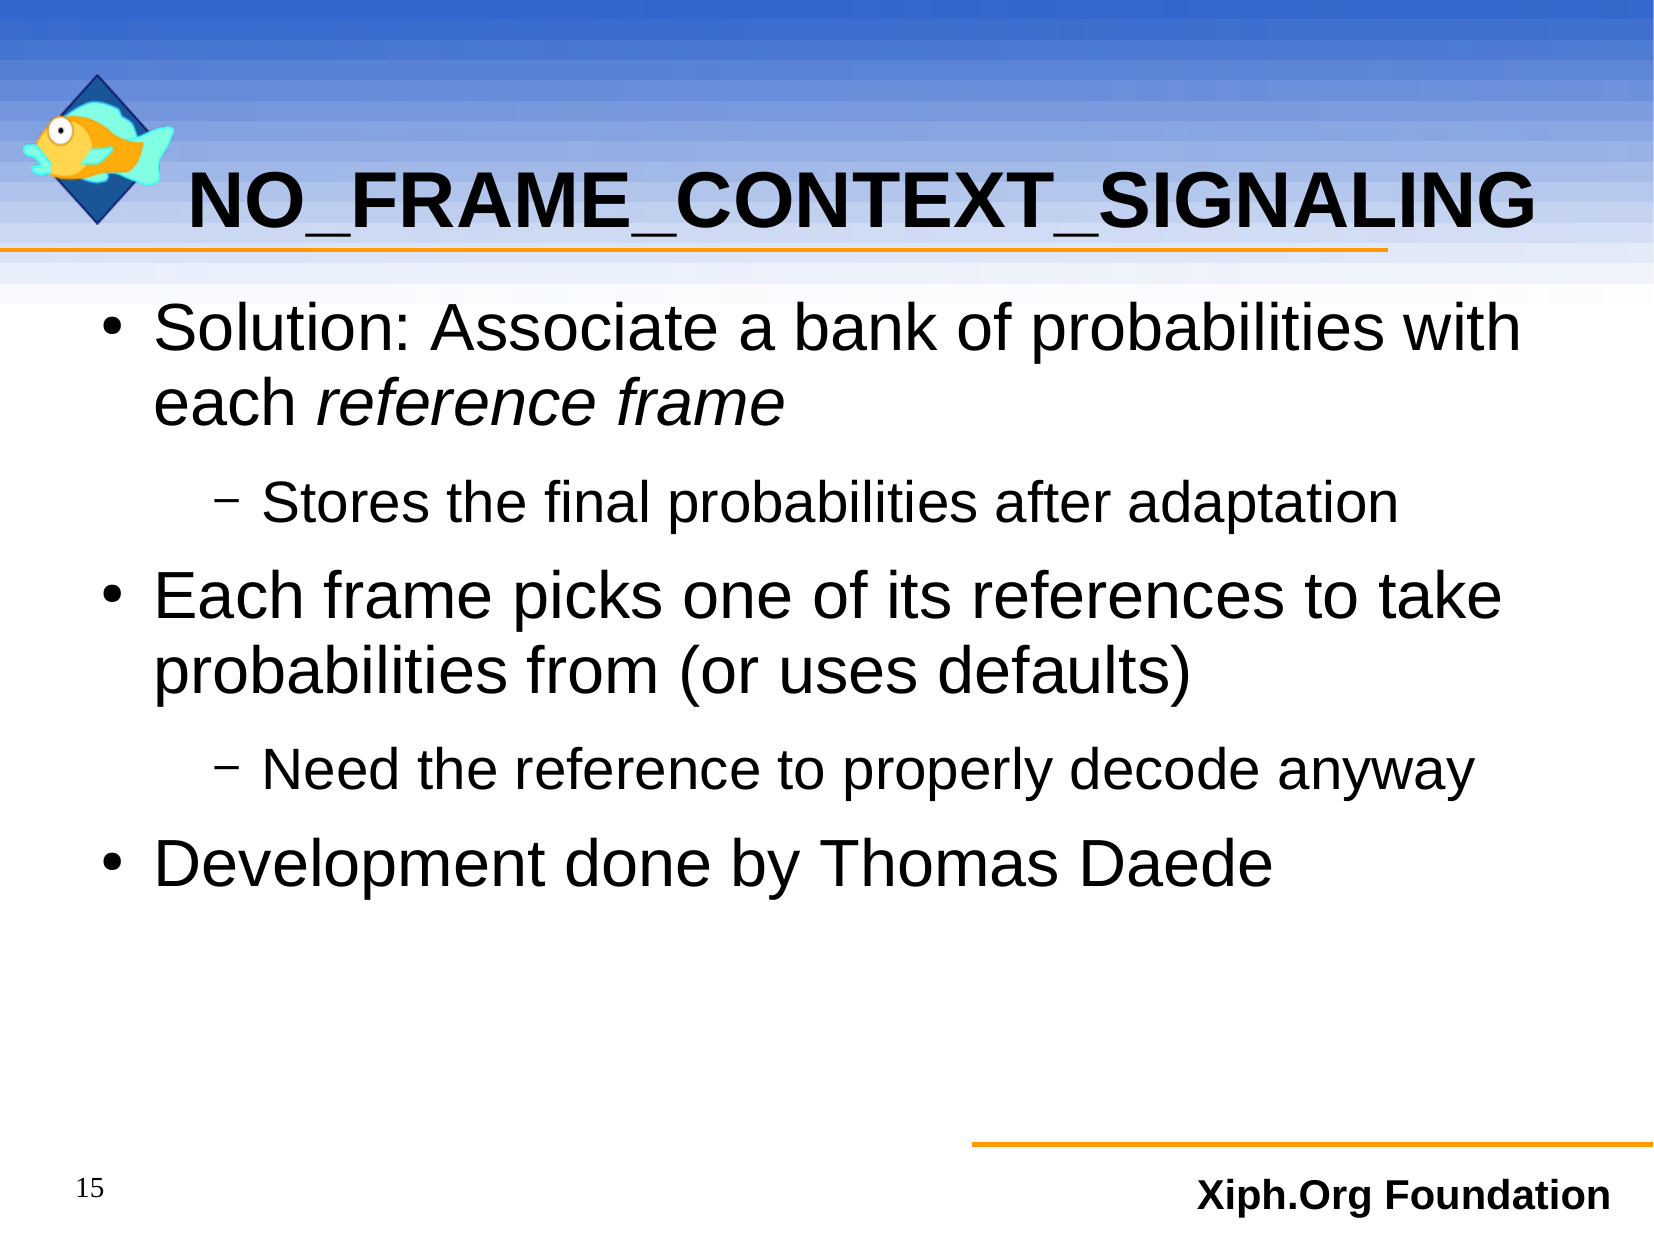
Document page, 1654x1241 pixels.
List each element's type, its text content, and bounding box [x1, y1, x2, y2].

title NO_FRAME_CONTEXT_SIGNALING [187, 37, 1571, 245]
list Solution: Associate a bank of probabilities with each reference frame Stores the final probabilities after adaptation Each frame picks one of its references to take probabilities from (or uses defaults) Need the reference to properly decode anyway Development done by Thomas Daede [82, 290, 1571, 1010]
picture [0, 0, 1654, 1241]
